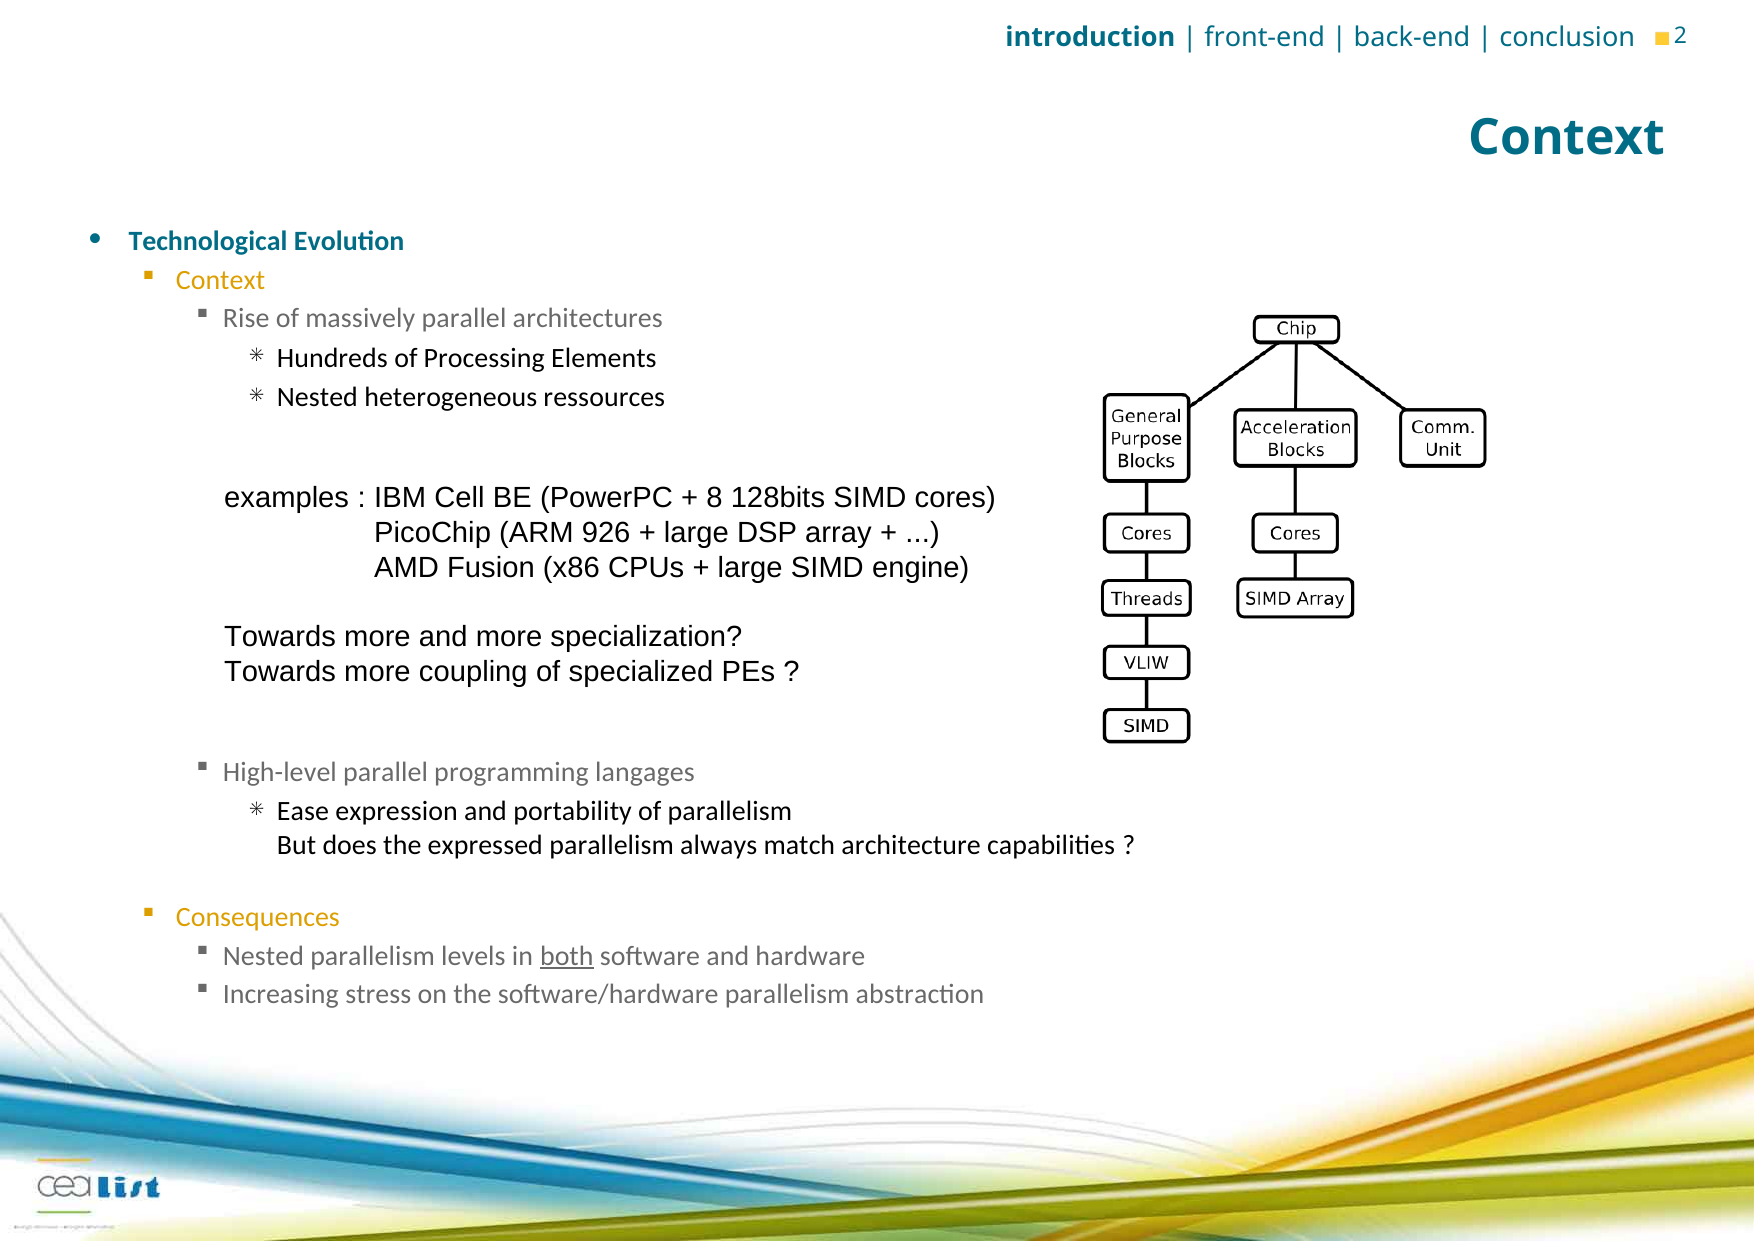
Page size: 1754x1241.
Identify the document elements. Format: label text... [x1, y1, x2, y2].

picture [0, 0, 1754, 1241]
title introduction | front-end | back-end | conclusion [416, 11, 1652, 60]
title Context [72, 86, 1682, 183]
text_box examples : IBM Cell BE (PowerPC + 8 128bits SIMD cores) PicoChip (ARM 926 + large DSP array + ...) AMD Fusion (x86 CPUs + large SIMD engine) Towards more and more specialization? Towards more coupling of specialized PEs ? [209, 470, 1013, 696]
text_box <number> [1652, 12, 1704, 60]
list Technological Evolution Context Rise of massively parallel architectures Hundreds of Processing Elements Nested heterogeneous ressources High-level parallel programming langages Ease expression and portability of parallelism But does the expressed parallelism always match architecture capabilities ? Consequences Nested parallelism levels in both software and hardware Increasing stress on the software/hardware parallelism abstraction [72, 214, 1682, 1026]
